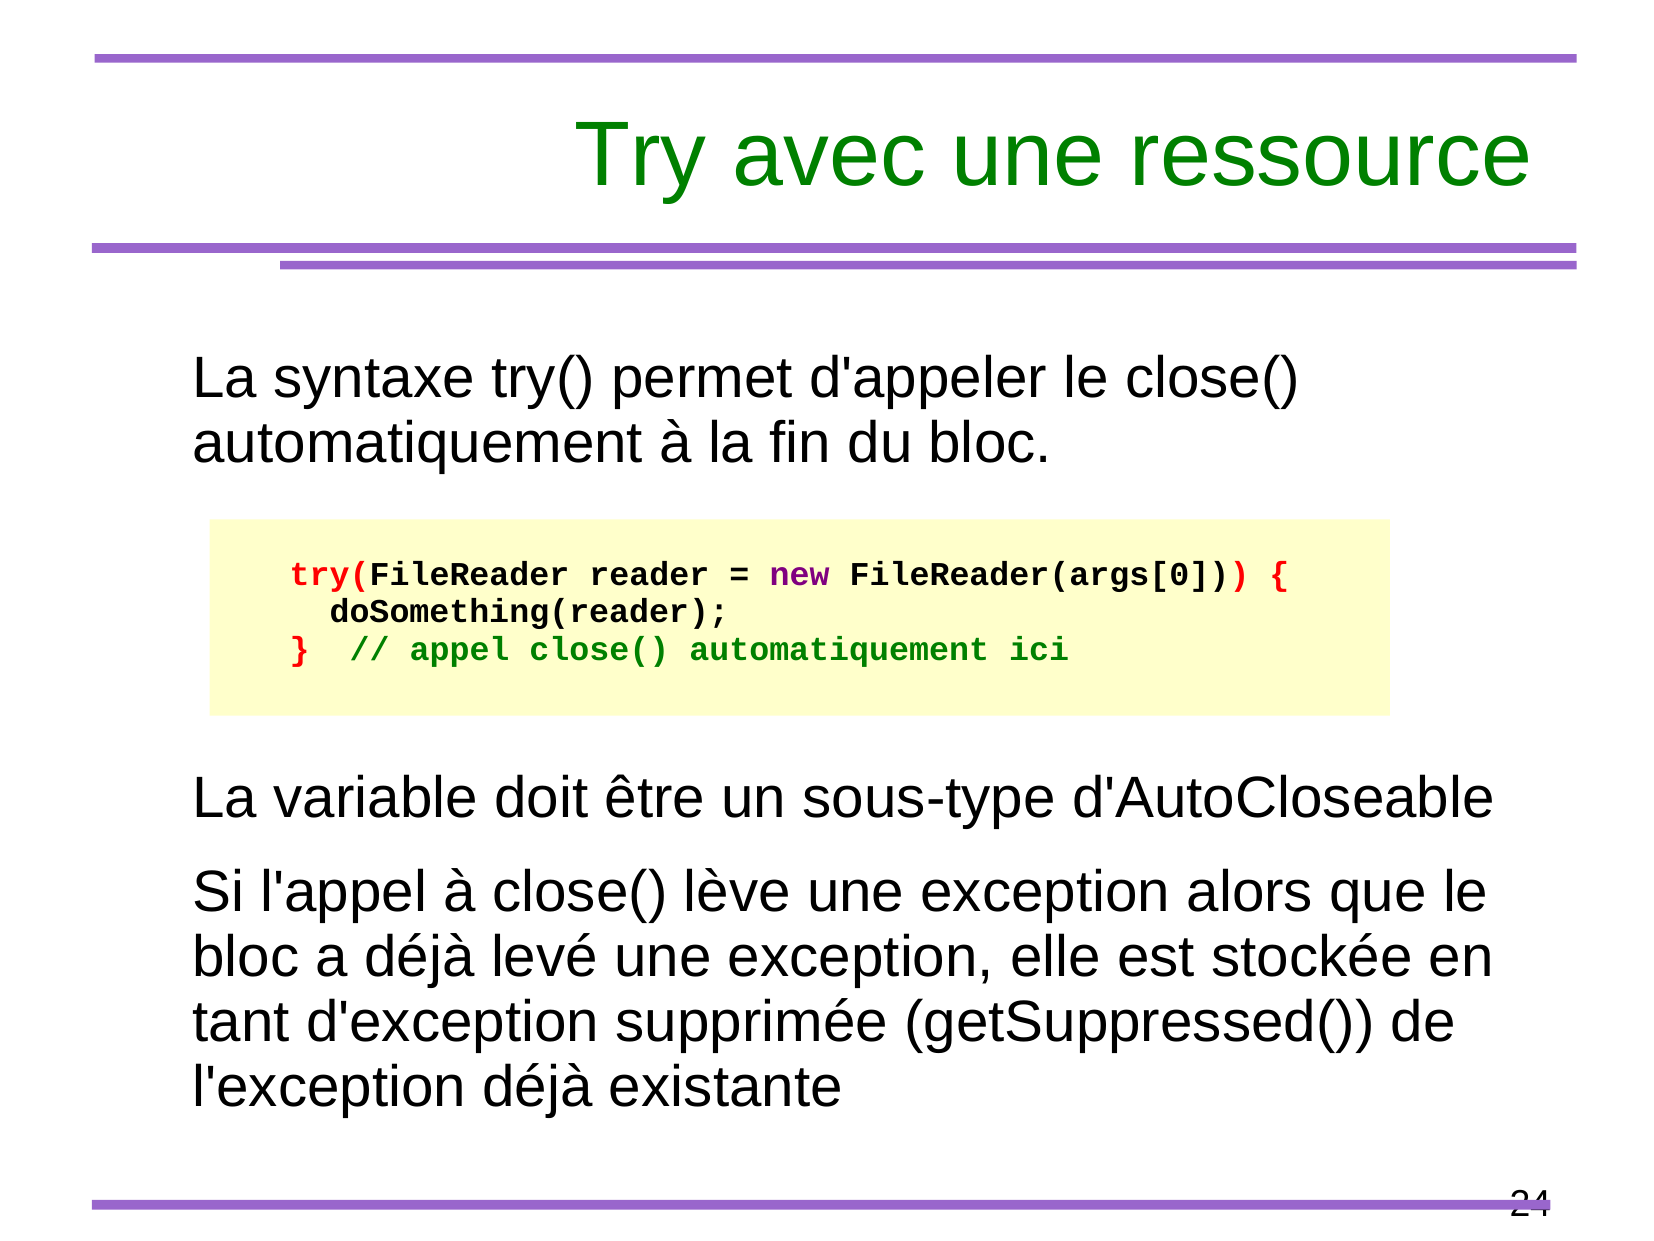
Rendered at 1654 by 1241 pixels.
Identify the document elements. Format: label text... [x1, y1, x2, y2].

text_box try(FileReader reader = new FileReader(args[0])) { doSomething(reader); } // appel close() automatiquement ici [209, 519, 1390, 716]
list La syntaxe try() permet d'appeler le close() automatiquement à la fin du bloc. La variable doit être un sous-type d'AutoCloseable Si l'appel à close() lève une exception alors que le bloc a déjà levé une exception, elle est stockée en tant d'exception supprimée (getSuppressed()) de l'exception déjà existante [121, 344, 1534, 1120]
title Try avec une ressource [121, 49, 1534, 257]
